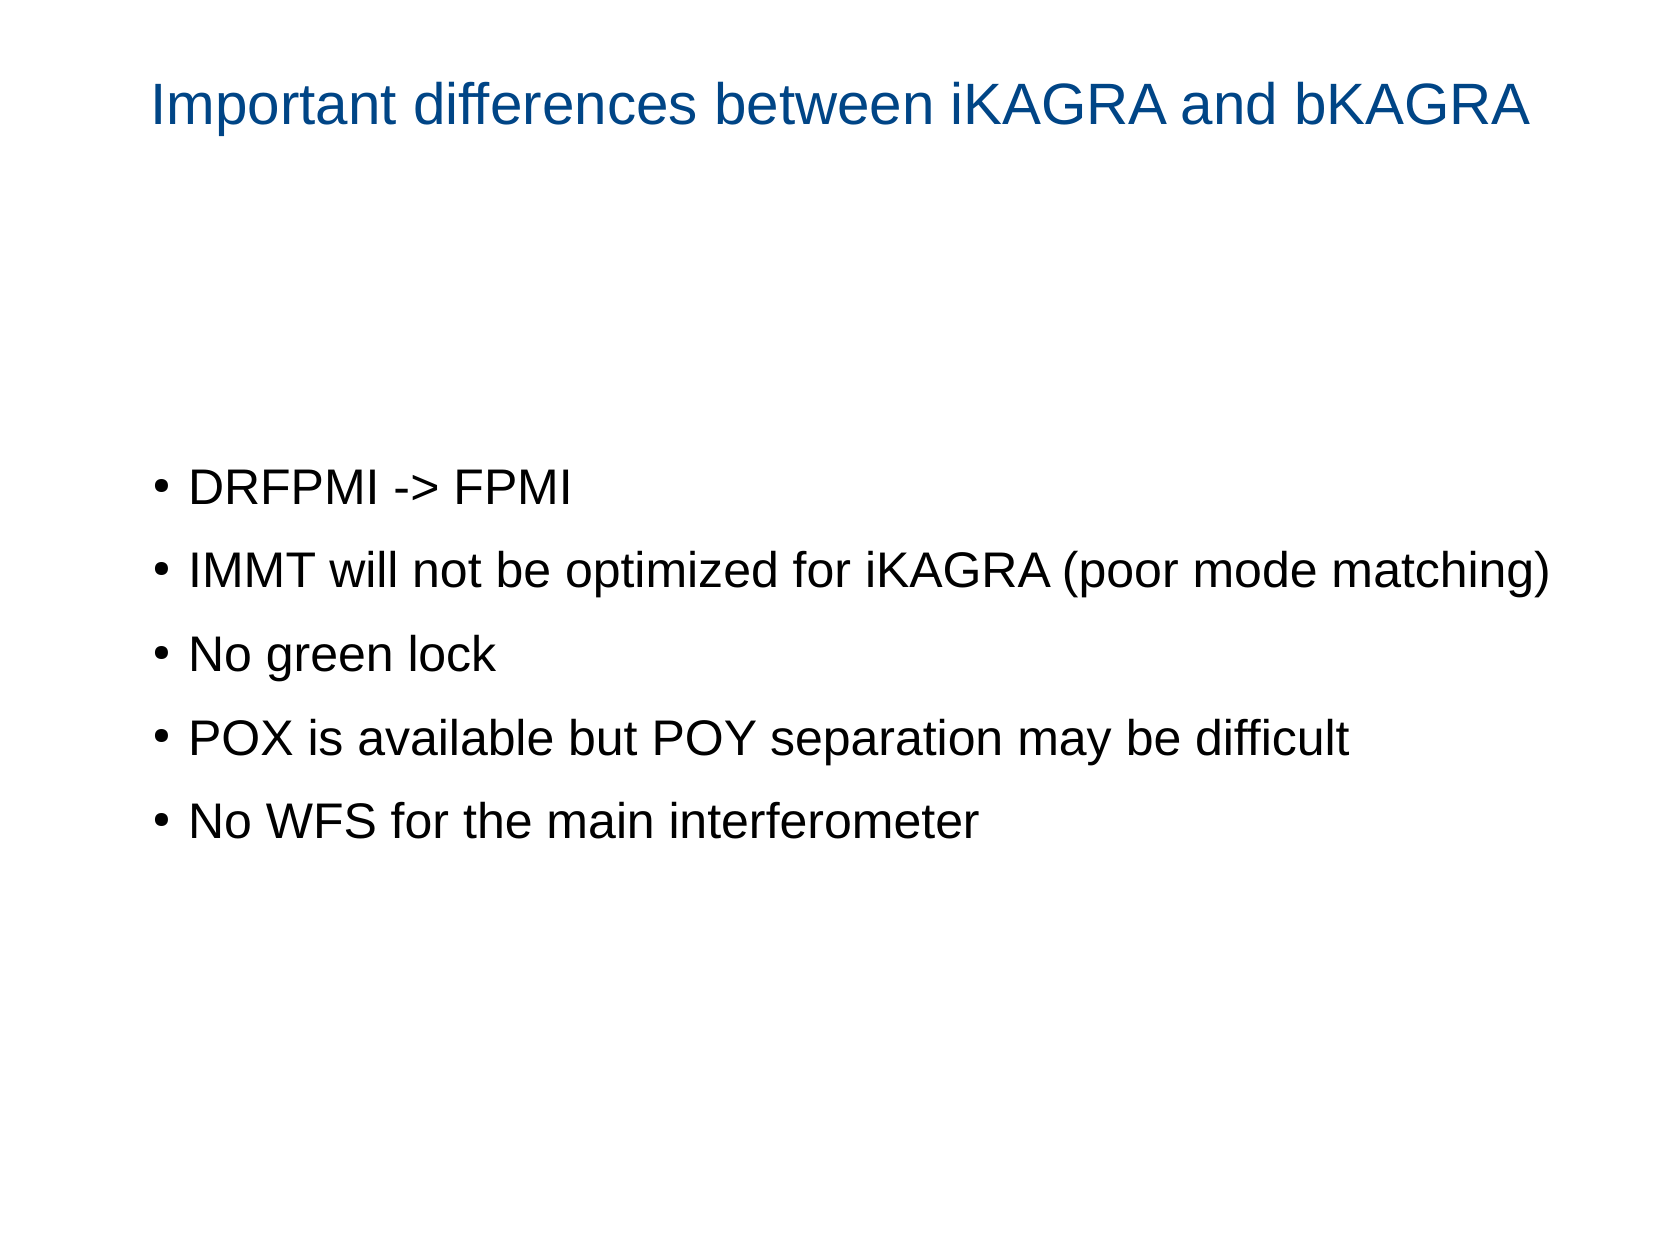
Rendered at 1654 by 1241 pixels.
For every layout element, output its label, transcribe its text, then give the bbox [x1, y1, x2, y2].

text_box Important differences between iKAGRA and bKAGRA [135, 64, 1546, 145]
text_box DRFPMI -> FPMI IMMT will not be optimized for iKAGRA (poor mode matching) No green lock POX is available but POY separation may be difficult No WFS for the main interferometer [137, 423, 1567, 833]
